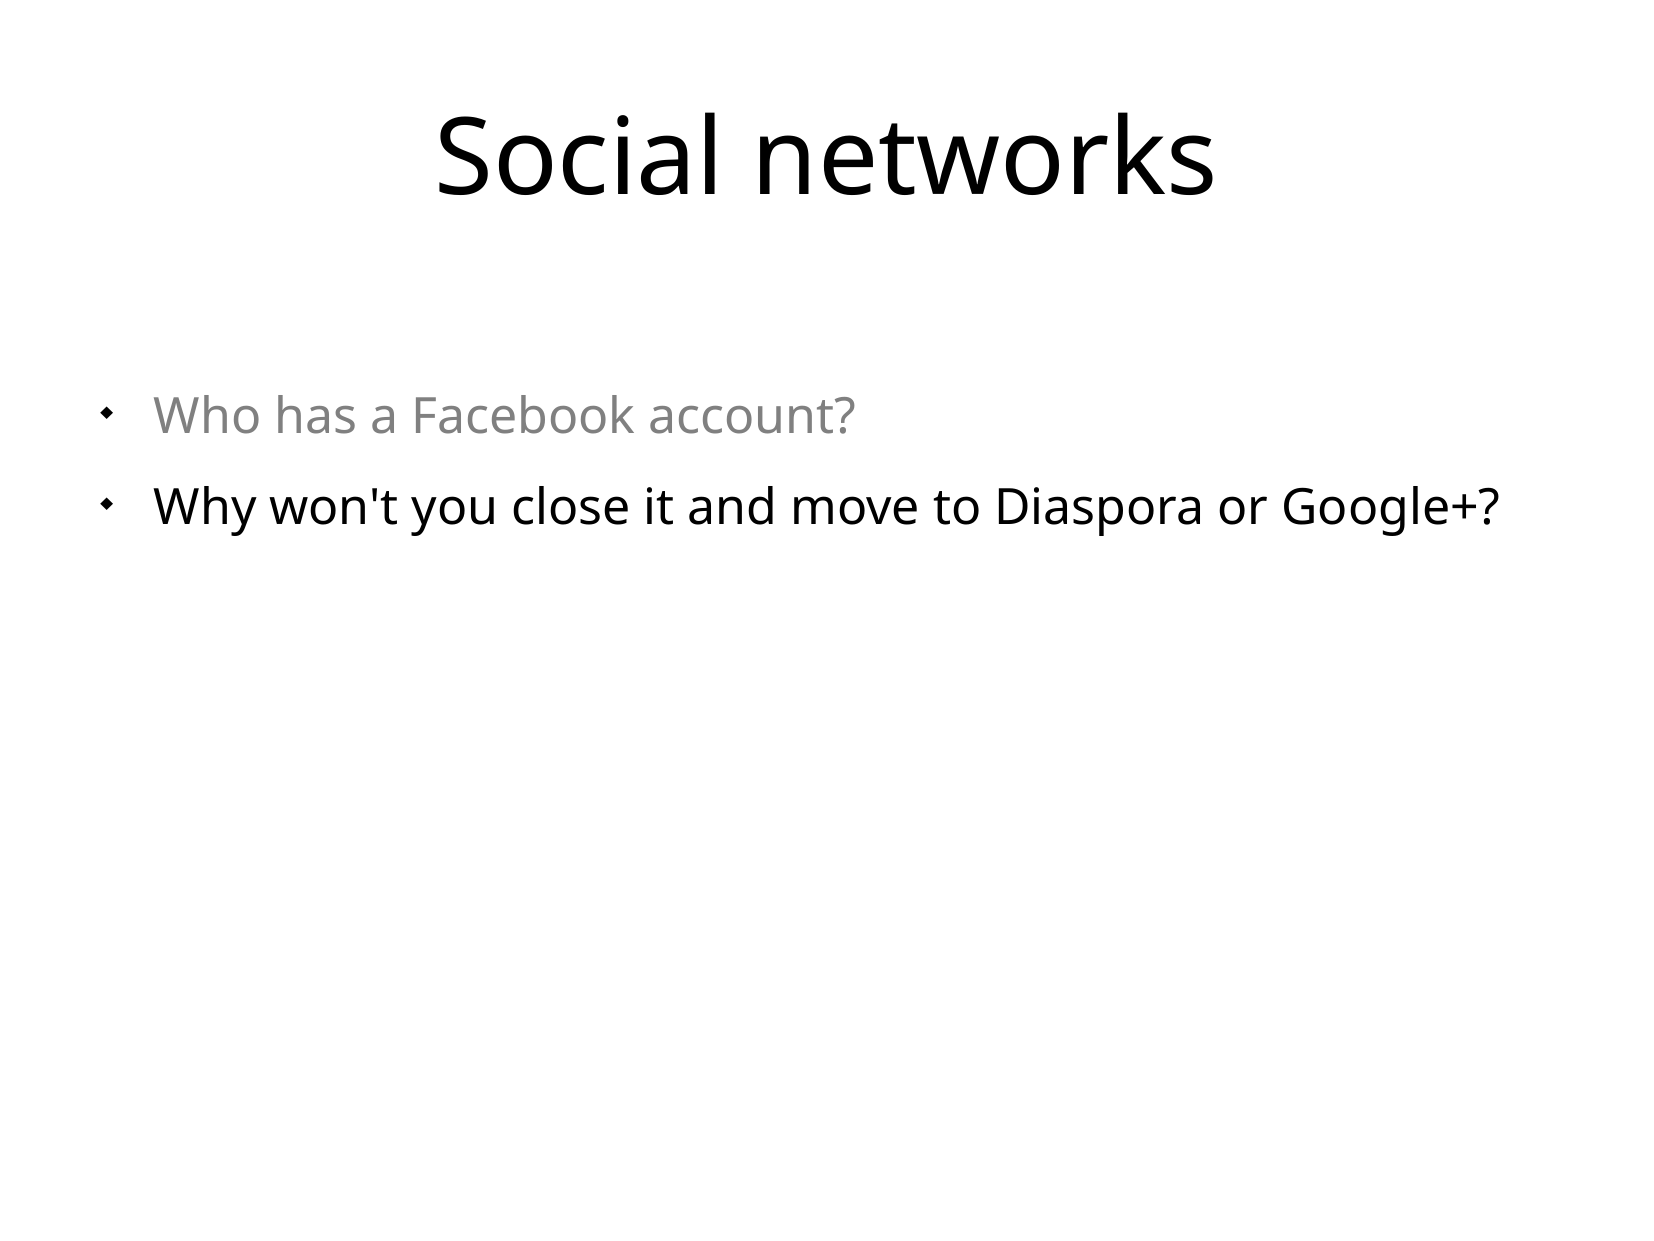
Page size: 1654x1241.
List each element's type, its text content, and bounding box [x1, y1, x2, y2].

title Social networks [82, 49, 1571, 257]
list Who has a Facebook account? Why won't you close it and move to Diaspora or Google+? [82, 290, 1538, 1010]
